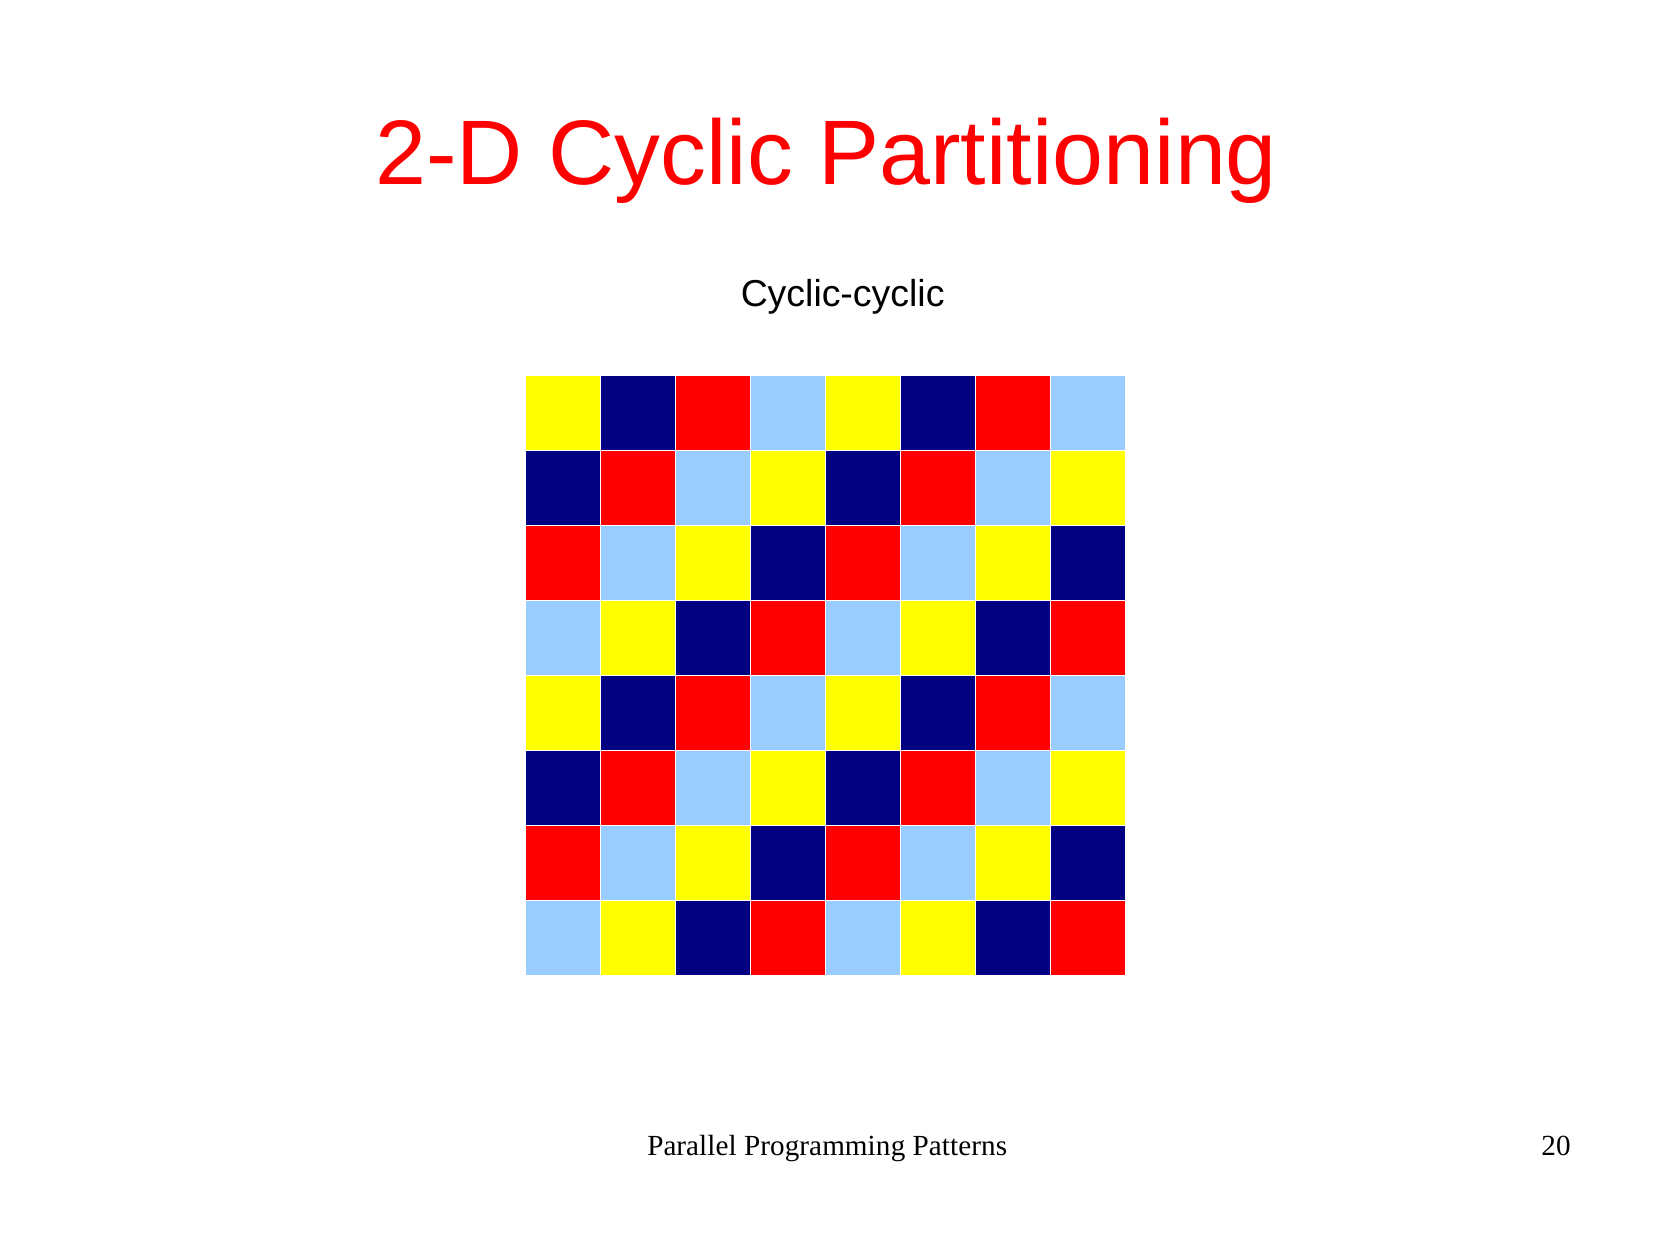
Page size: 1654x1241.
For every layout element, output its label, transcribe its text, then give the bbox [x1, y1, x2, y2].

title 2-D Cyclic Partitioning [82, 49, 1571, 257]
text_box [525, 375, 1126, 976]
text_box Cyclic-cyclic [723, 262, 963, 326]
